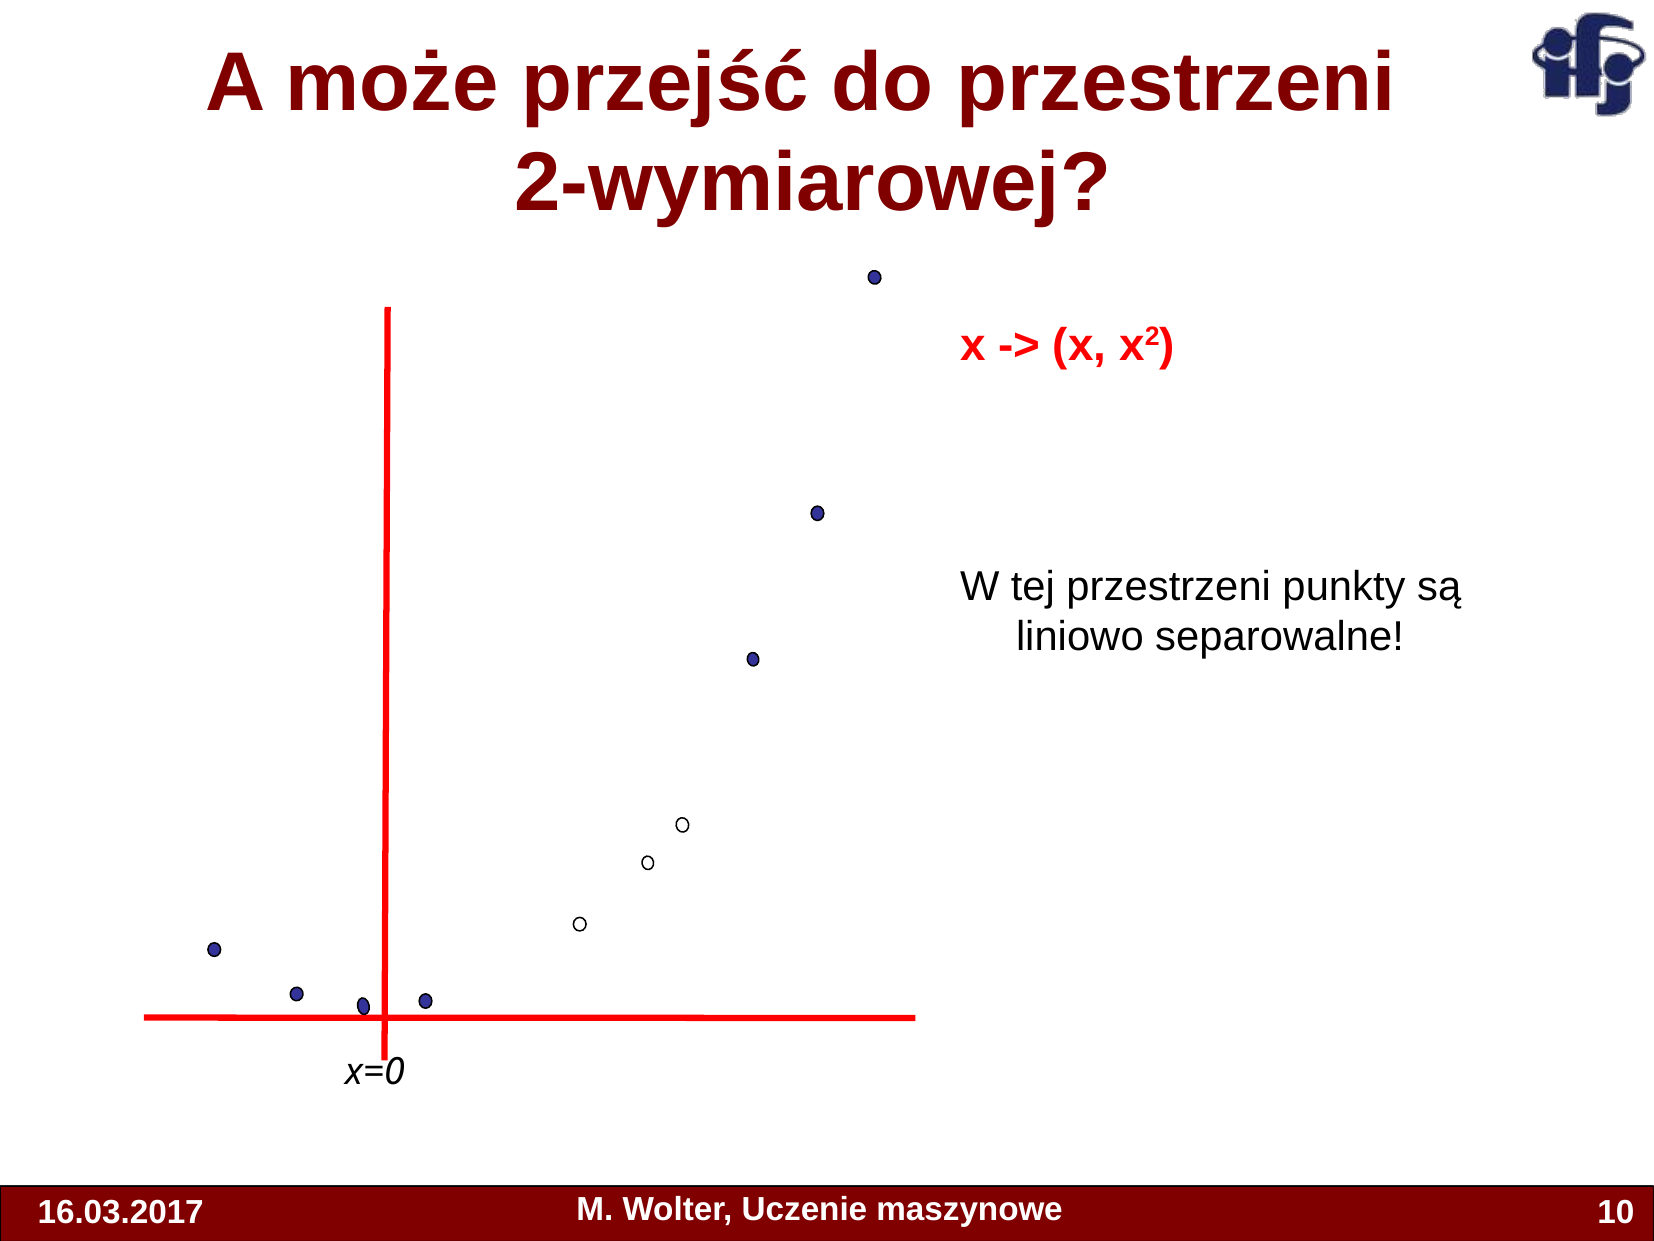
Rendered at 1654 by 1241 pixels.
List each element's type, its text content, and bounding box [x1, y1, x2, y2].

text_box x=0 [329, 1036, 494, 1104]
text_box [419, 993, 432, 1009]
text_box [357, 997, 370, 1015]
text_box [676, 817, 689, 832]
text_box [207, 942, 221, 957]
text_box [868, 270, 881, 284]
text_box [811, 506, 824, 521]
text_box [290, 987, 303, 1001]
picture [1525, 0, 1654, 129]
text_box [747, 652, 759, 666]
text_box [642, 856, 654, 870]
text_box [573, 917, 587, 931]
title A może przejść do przestrzeni 2-wymiarowej? [41, 12, 1585, 236]
list x -> (x, x2) W tej przestrzeni punkty są liniowo separowalne! [960, 315, 1601, 1085]
